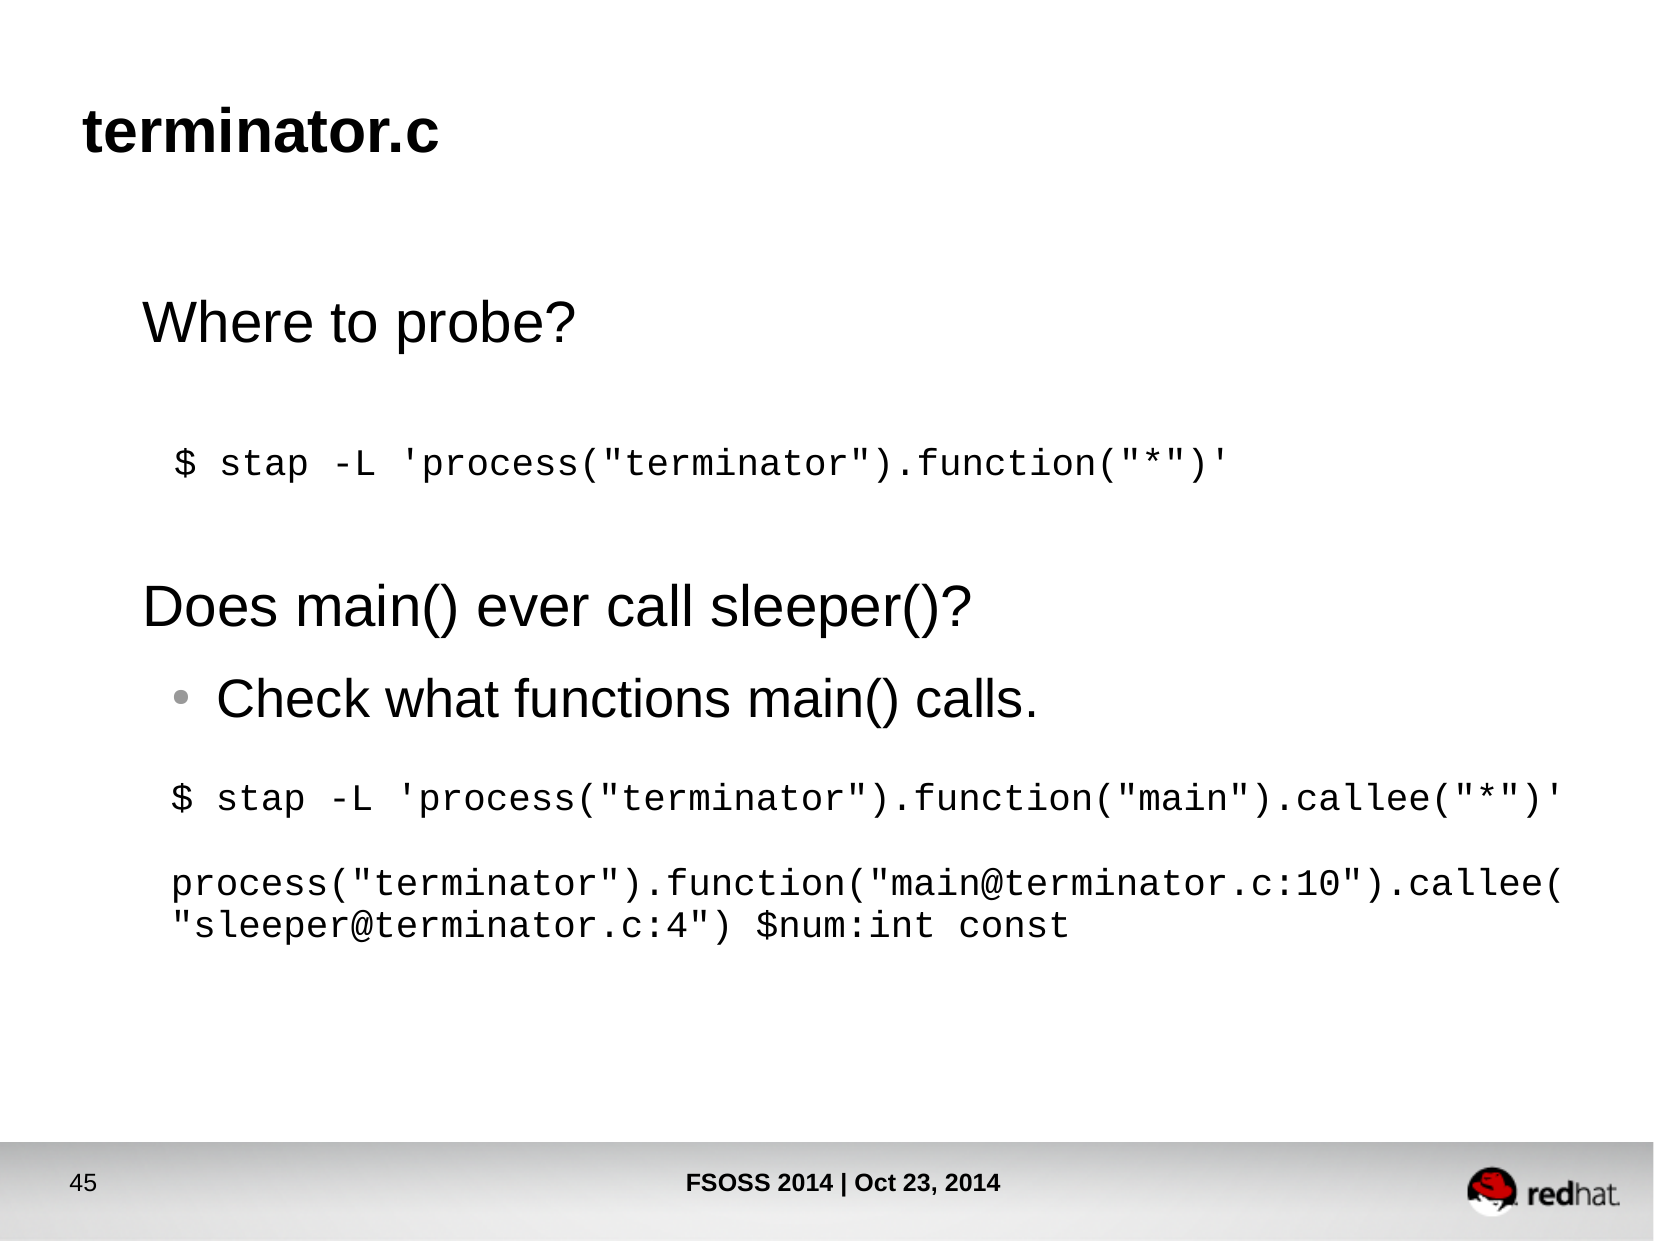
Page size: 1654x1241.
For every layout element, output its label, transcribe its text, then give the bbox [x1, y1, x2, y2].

picture [0, 1142, 1654, 1241]
text_box $ stap -L 'process("terminator").function("*")' [159, 437, 1465, 495]
list Where to probe? Does main() ever call sleeper()? Check what functions main() calls. [82, 290, 1571, 995]
text_box $ stap -L 'process("terminator").function("main").callee("*")' process("terminator").function("main@terminator.c:10").callee("sleeper@terminator.c:4") $num:int const [156, 771, 1591, 957]
title terminator.c [82, 49, 1571, 257]
